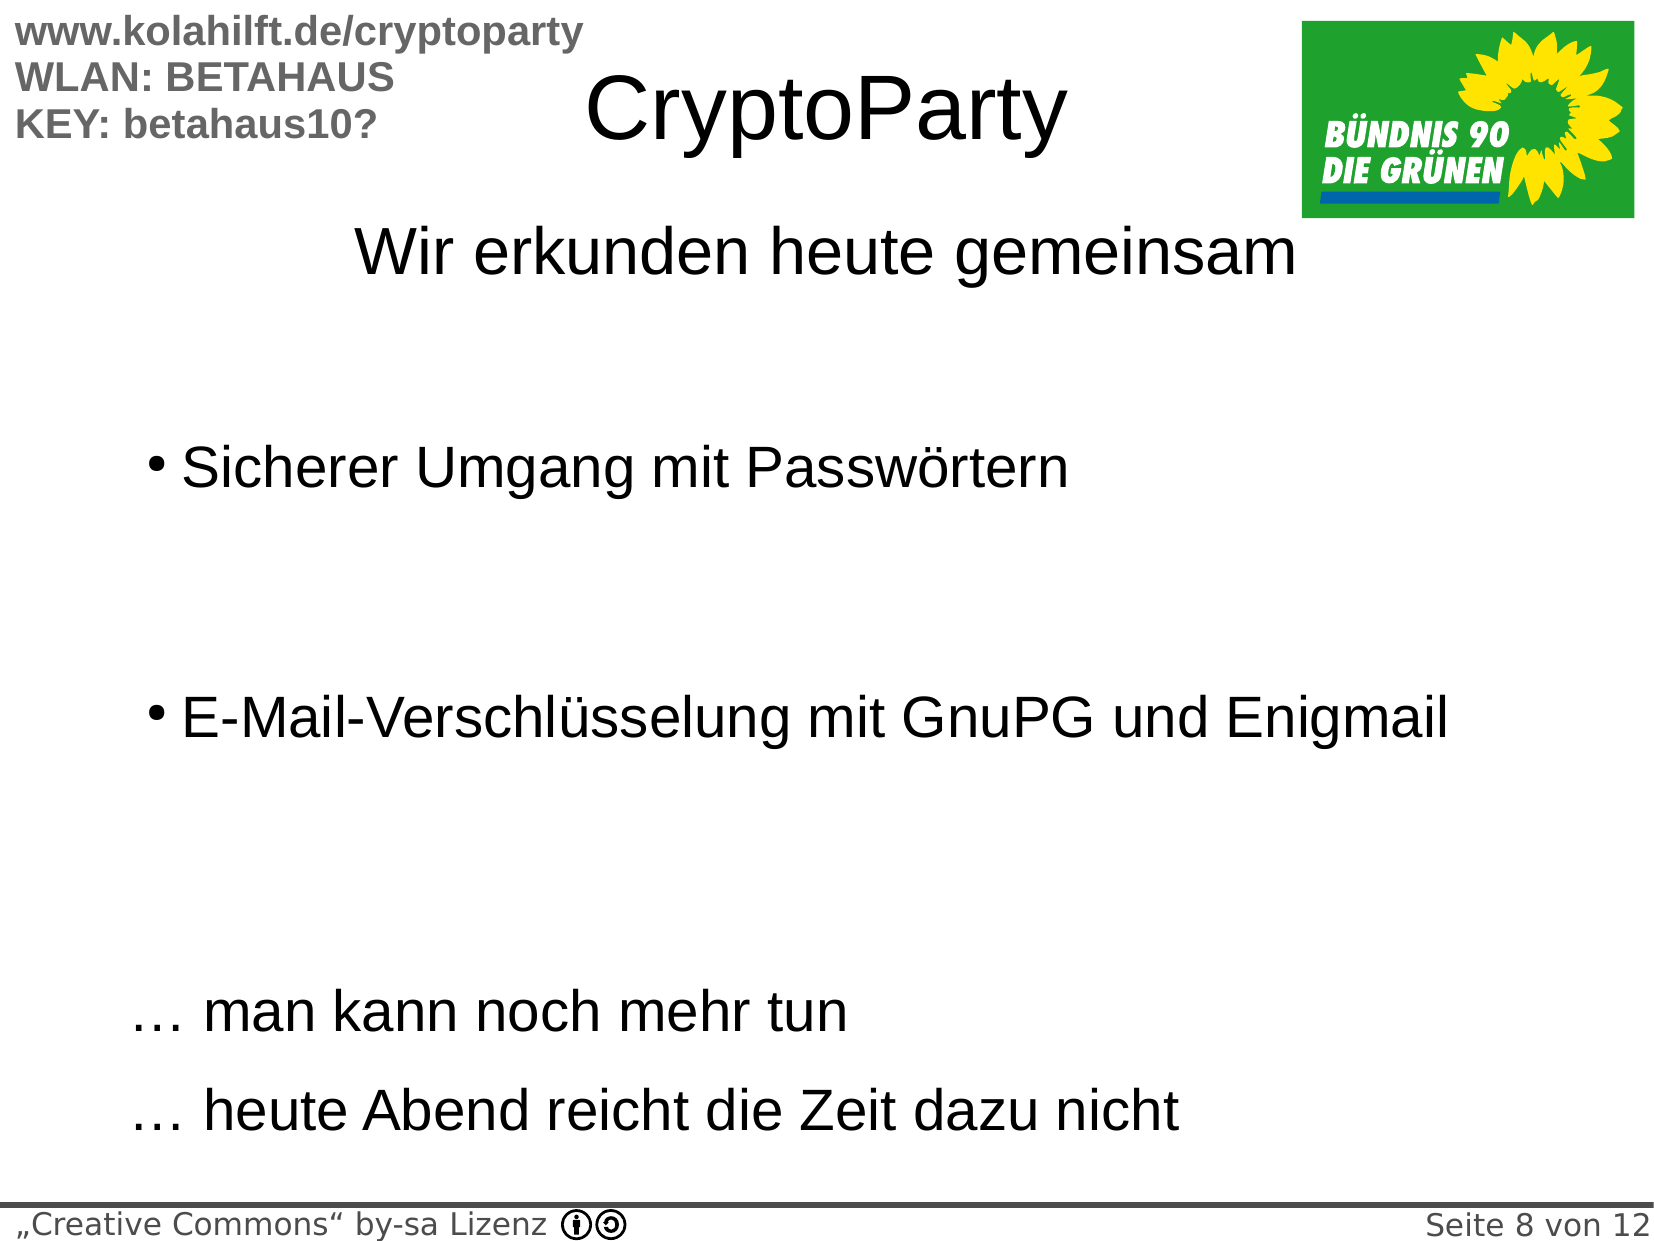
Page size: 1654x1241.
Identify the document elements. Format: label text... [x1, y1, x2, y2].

list Sicherer Umgang mit Passwörtern E-Mail-Verschlüsselung mit GnuPG und Enigmail … man kann noch mehr tun … heute Abend reicht die Zeit dazu nicht [113, 330, 1540, 1117]
text_box Wir erkunden heute gemeinsam [59, 206, 1595, 297]
